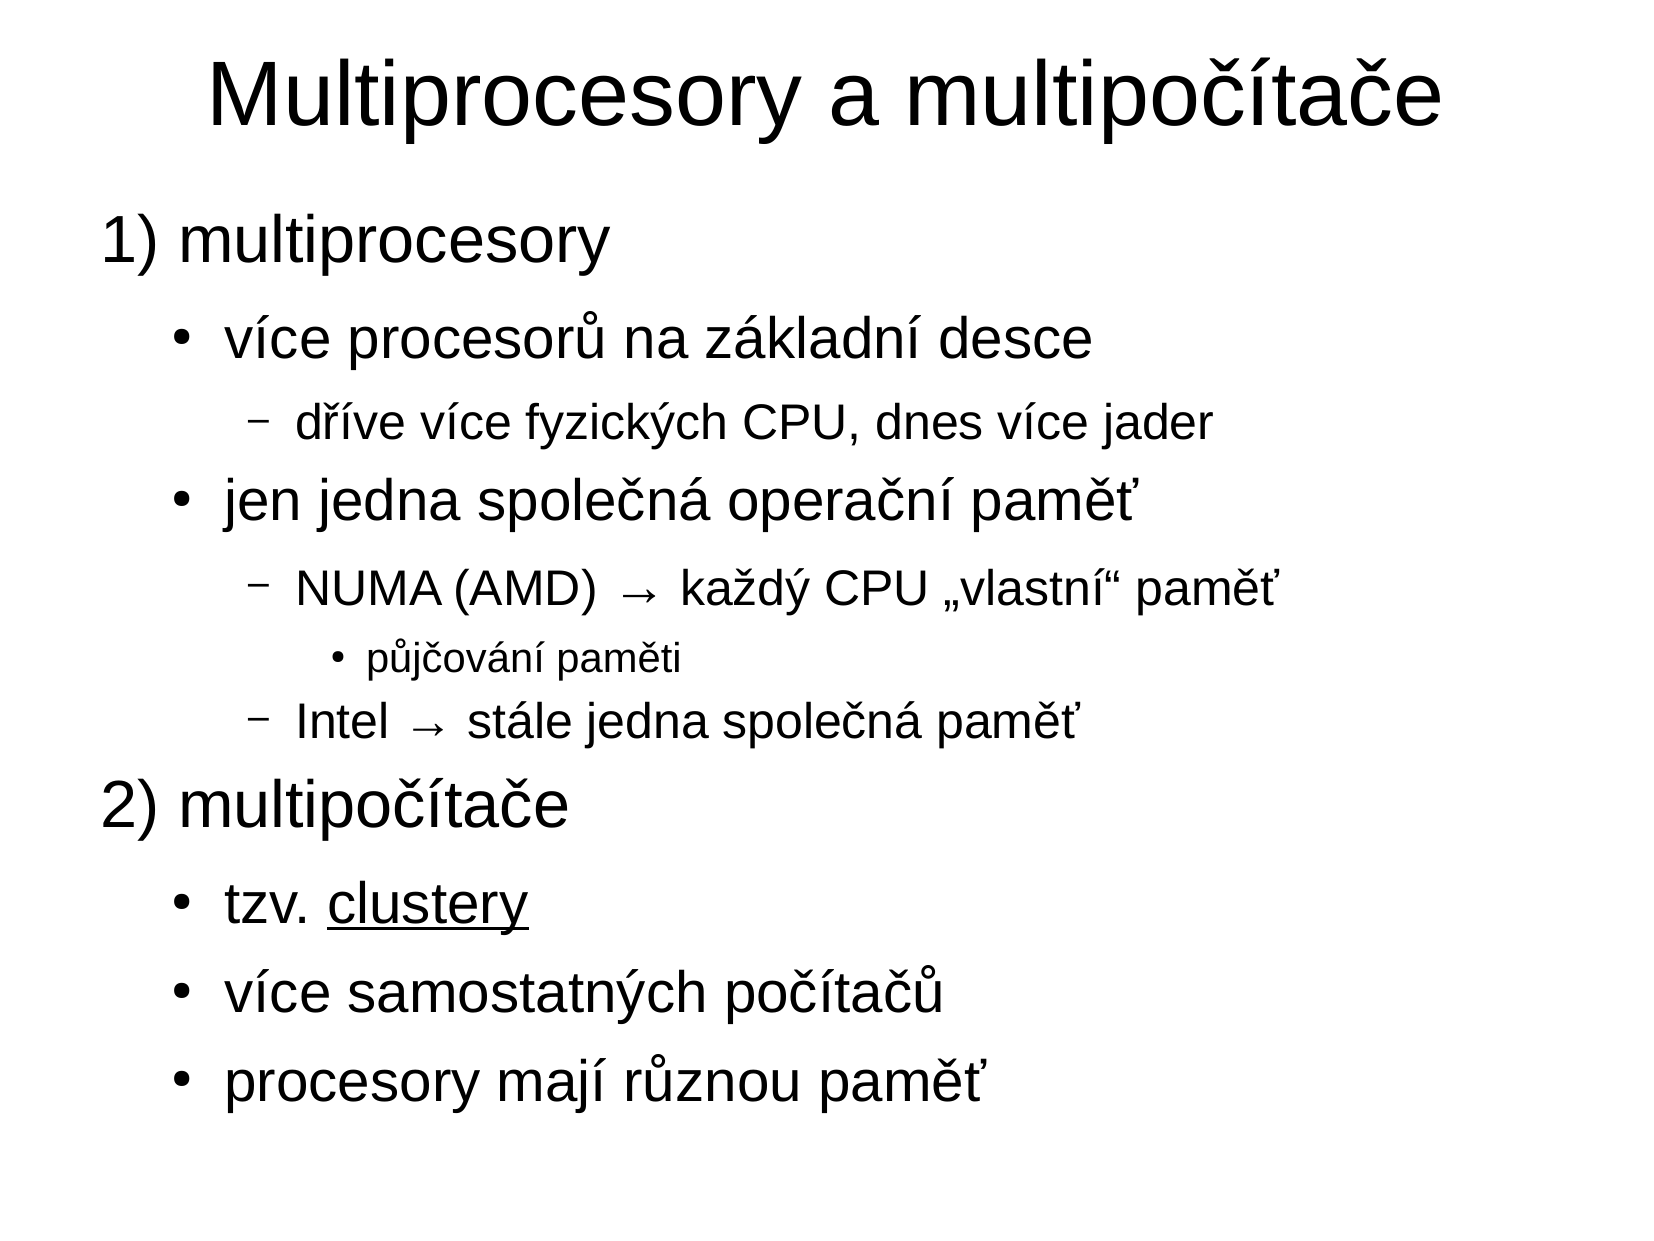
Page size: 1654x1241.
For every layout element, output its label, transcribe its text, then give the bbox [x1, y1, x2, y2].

list multiprocesory více procesorů na základní desce dříve více fyzických CPU, dnes více jader jen jedna společná operační paměť NUMA (AMD) → každý CPU „vlastní“ paměť půjčování paměti Intel → stále jedna společná paměť multipočítače tzv. clustery více samostatných počítačů procesory mají různou paměť [82, 201, 1571, 1113]
title Multiprocesory a multipočítače [82, 0, 1571, 191]
